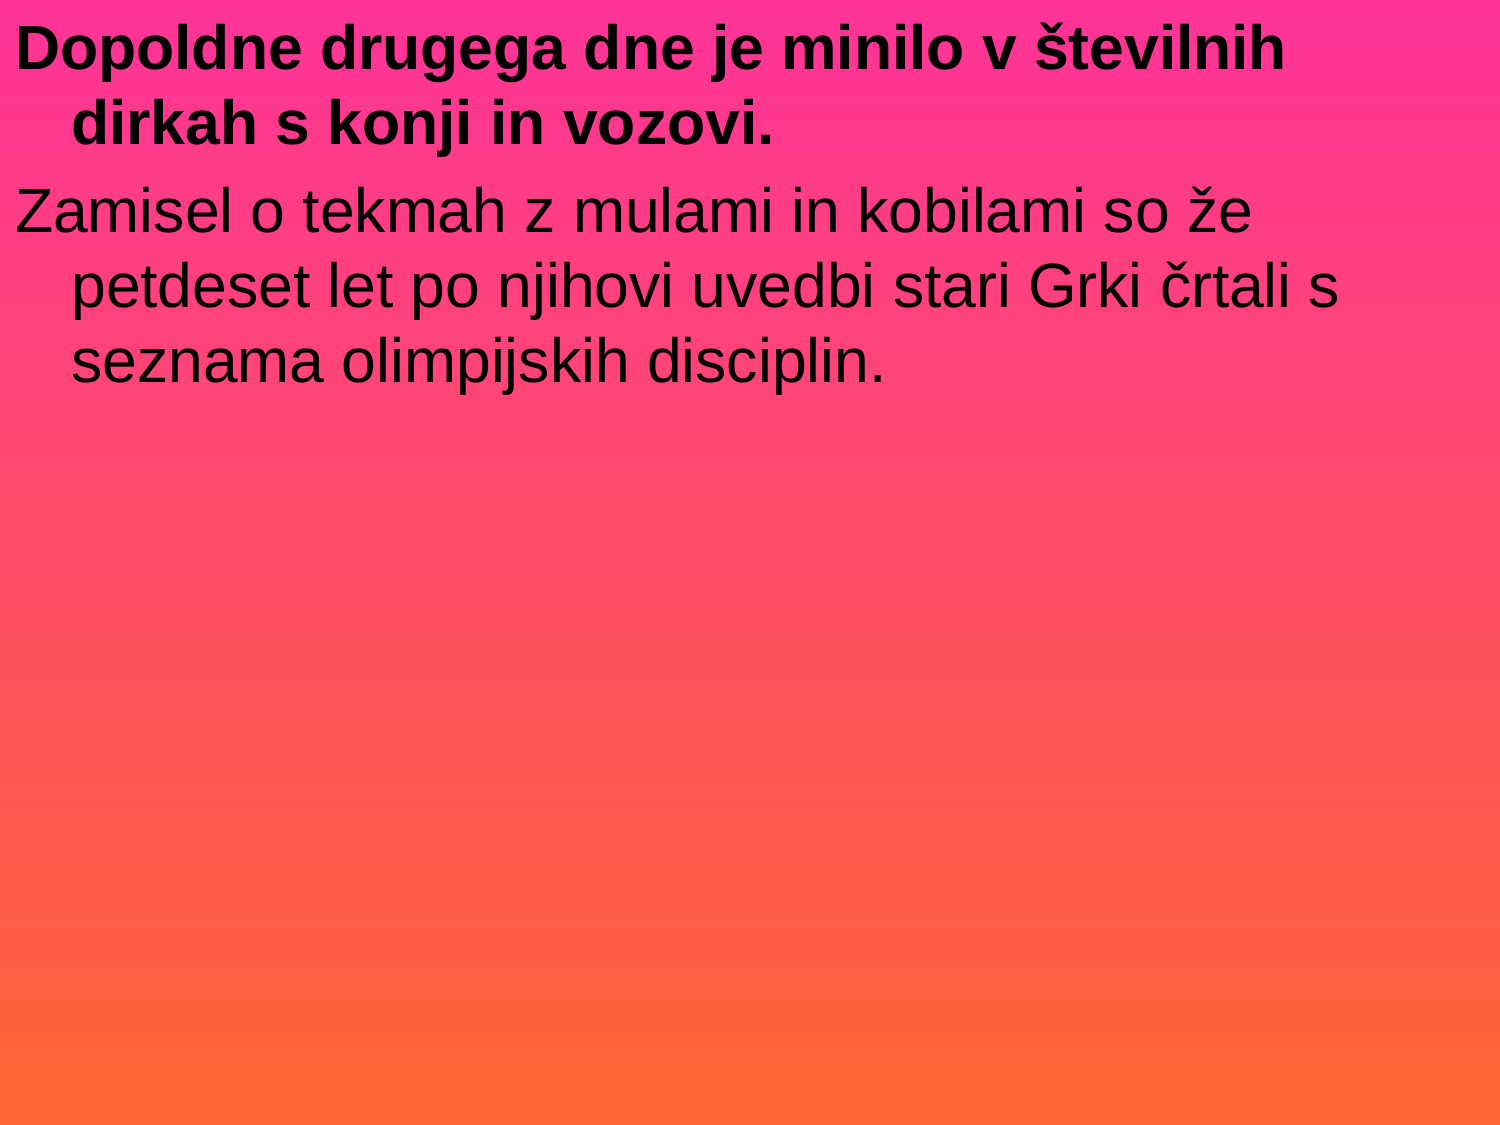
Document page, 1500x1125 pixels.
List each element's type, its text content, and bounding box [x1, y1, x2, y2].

list Dopoldne drugega dne je minilo v številnih dirkah s konji in vozovi. Zamisel o tekmah z mulami in kobilami so že petdeset let po njihovi uvedbi stari Grki črtali s seznama olimpijskih disciplin. [0, 0, 1500, 1125]
